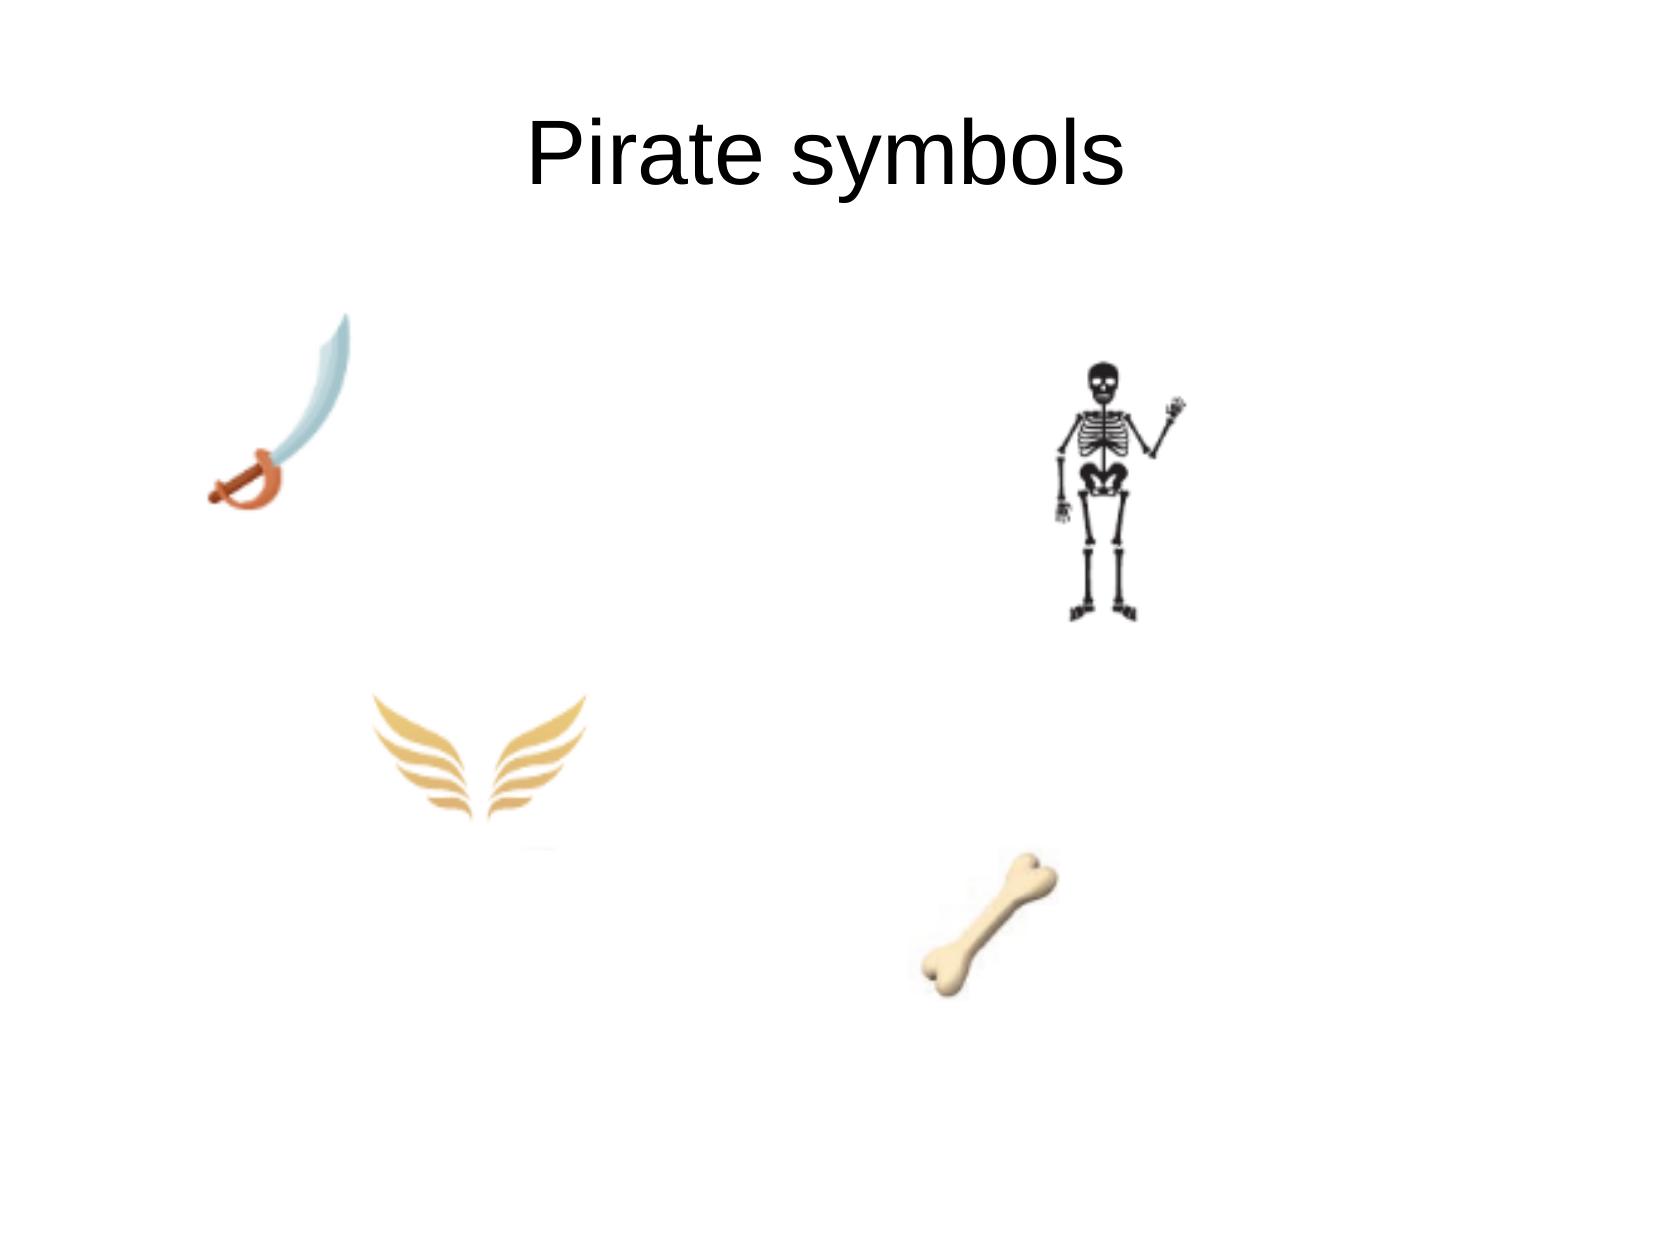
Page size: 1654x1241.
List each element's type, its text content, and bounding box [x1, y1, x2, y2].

picture [1003, 342, 1217, 650]
picture [143, 312, 390, 532]
picture [344, 667, 603, 851]
picture [850, 833, 1097, 1028]
title Pirate symbols [82, 49, 1571, 257]
